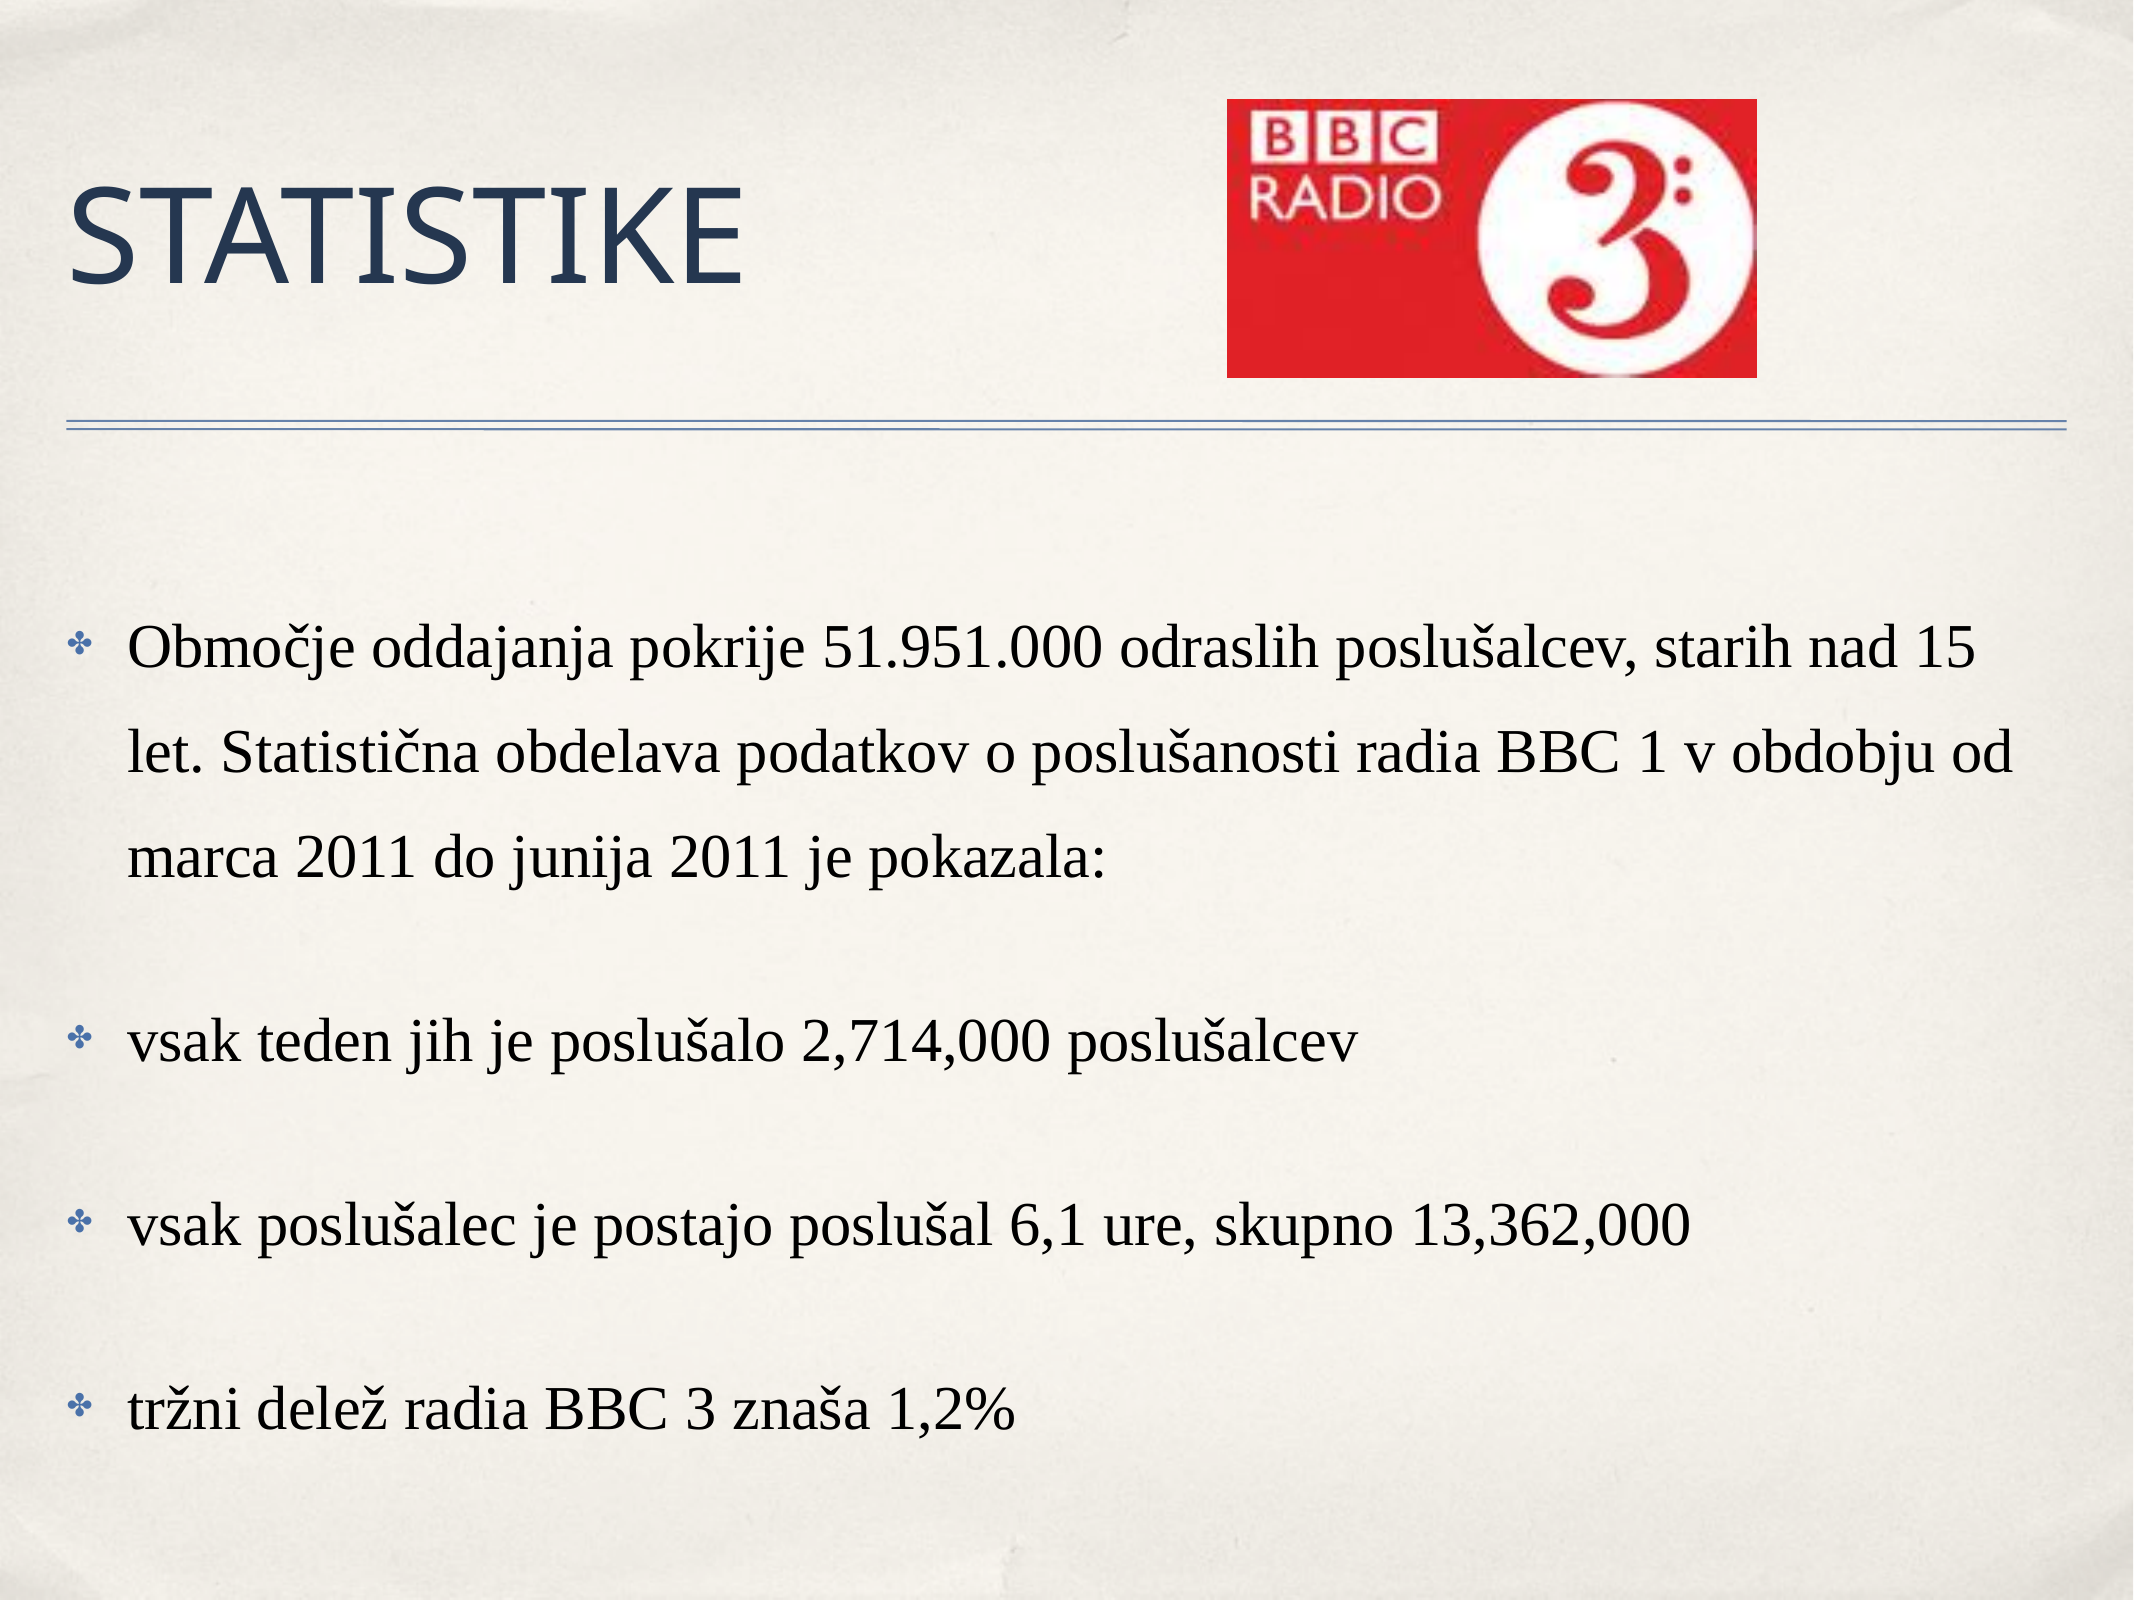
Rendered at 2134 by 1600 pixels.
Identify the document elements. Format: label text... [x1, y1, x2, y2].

title STATISTIKE [58, 32, 2075, 448]
list Območje oddajanja pokrije 51.951.000 odraslih poslušalcev, starih nad 15 let. Statistična obdelava podatkov o poslušanosti radia BBC 1 v obdobju od marca 2011 do junija 2011 je pokazala: vsak teden jih je poslušalo 2,714,000 poslušalcev vsak poslušalec je postajo poslušal 6,1 ure, skupno 13,362,000 tržni delež radia BBC 3 znaša 1,2% [58, 448, 2075, 1568]
picture [0, 0, 2134, 1600]
